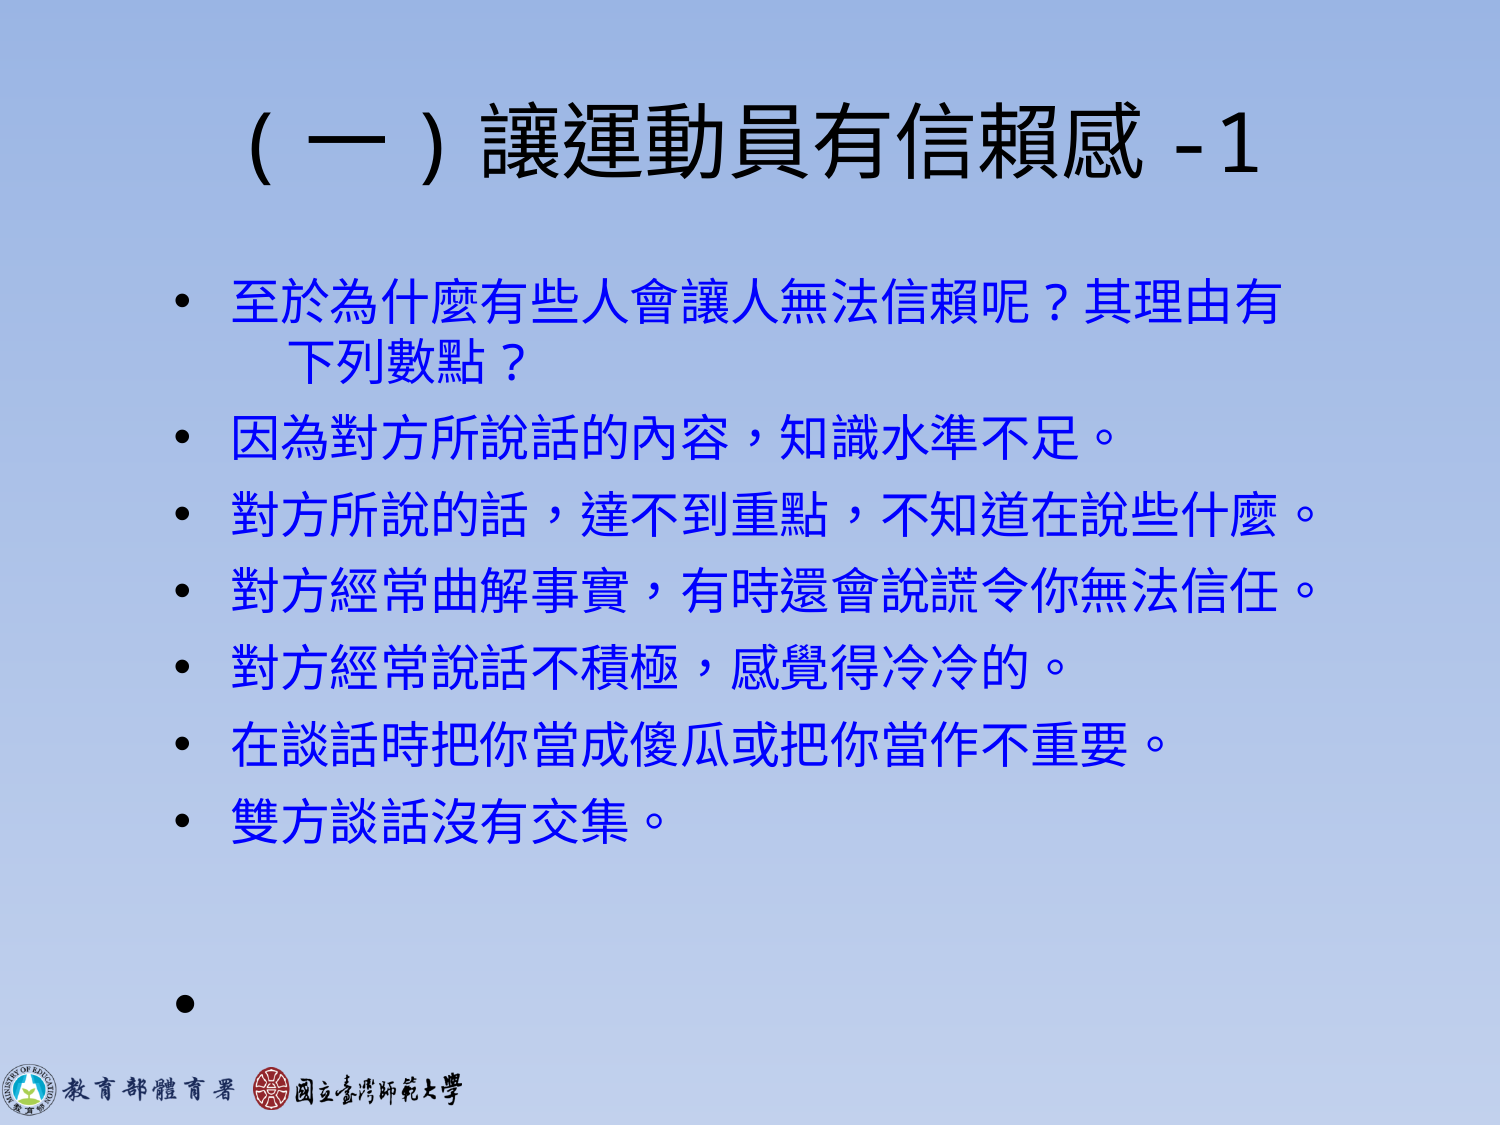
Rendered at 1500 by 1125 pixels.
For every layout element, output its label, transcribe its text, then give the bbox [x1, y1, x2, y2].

list 至於為什麼有些人會讓人無法信賴呢?其理由有下列數點? 因為對方所說話的內容，知識水準不足。 對方所說的話，達不到重點，不知道在說些什麼。 對方經常曲解事實，有時還會說謊令你無法信任。 對方經常說話不積極，感覺得冷冷的。 在談話時把你當成傻瓜或把你當作不重要。 雙方談話沒有交集。 [158, 262, 1330, 942]
title (一)讓運動員有信賴感-1 [75, 45, 1426, 233]
